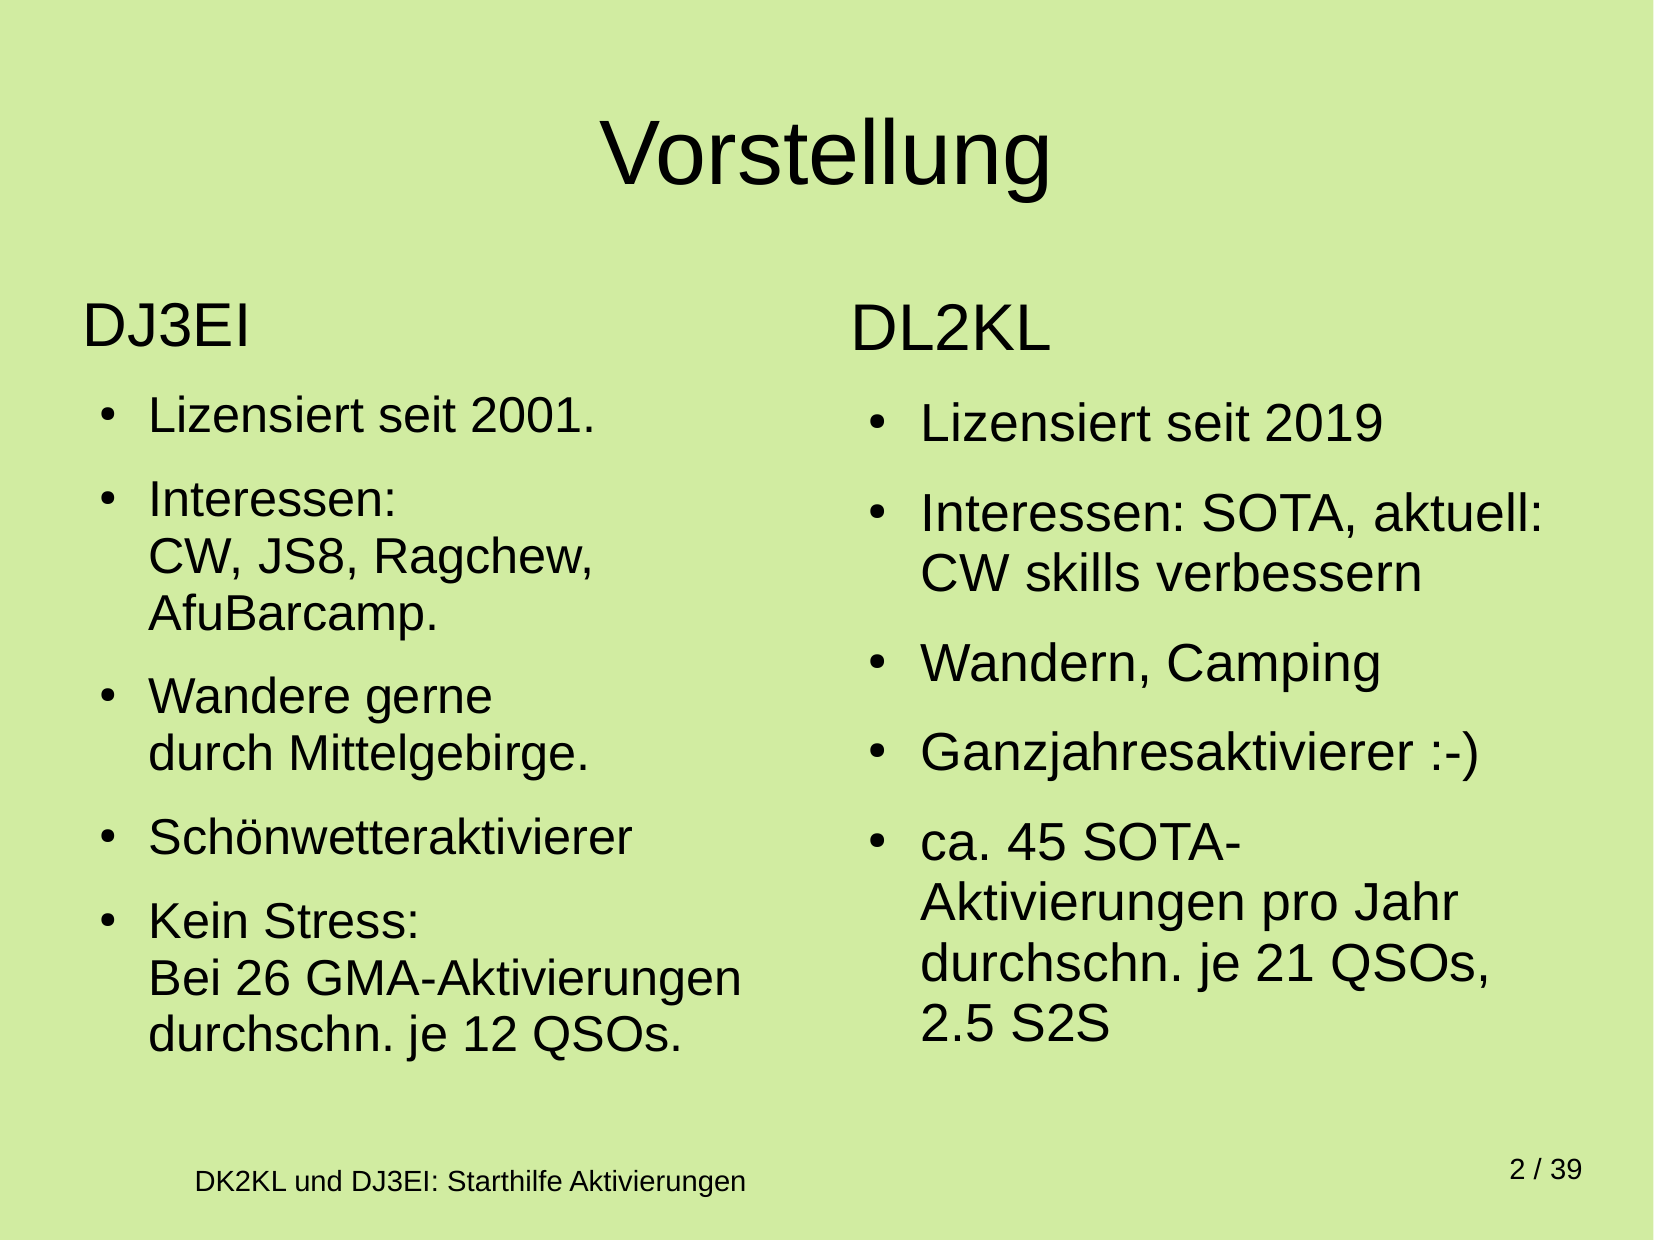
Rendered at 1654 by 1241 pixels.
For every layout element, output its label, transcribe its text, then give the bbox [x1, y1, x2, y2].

title Vorstellung [82, 49, 1571, 257]
list DL2KL Lizensiert seit 2019 Interessen: SOTA, aktuell: CW skills verbessern Wandern, Camping Ganzjahresaktivierer :-) ca. 45 SOTA-Aktivierungen pro Jahr durchschn. je 21 QSOs, 2.5 S2S [850, 290, 1548, 1063]
list DJ3EI Lizensiert seit 2001. Interessen: CW, JS8, Ragchew, AfuBarcamp. Wandere gerne durch Mittelgebirge. Schönwetteraktivierer Kein Stress: Bei 26 GMA-Aktivierungen durchschn. je 12 QSOs. [82, 290, 780, 1063]
